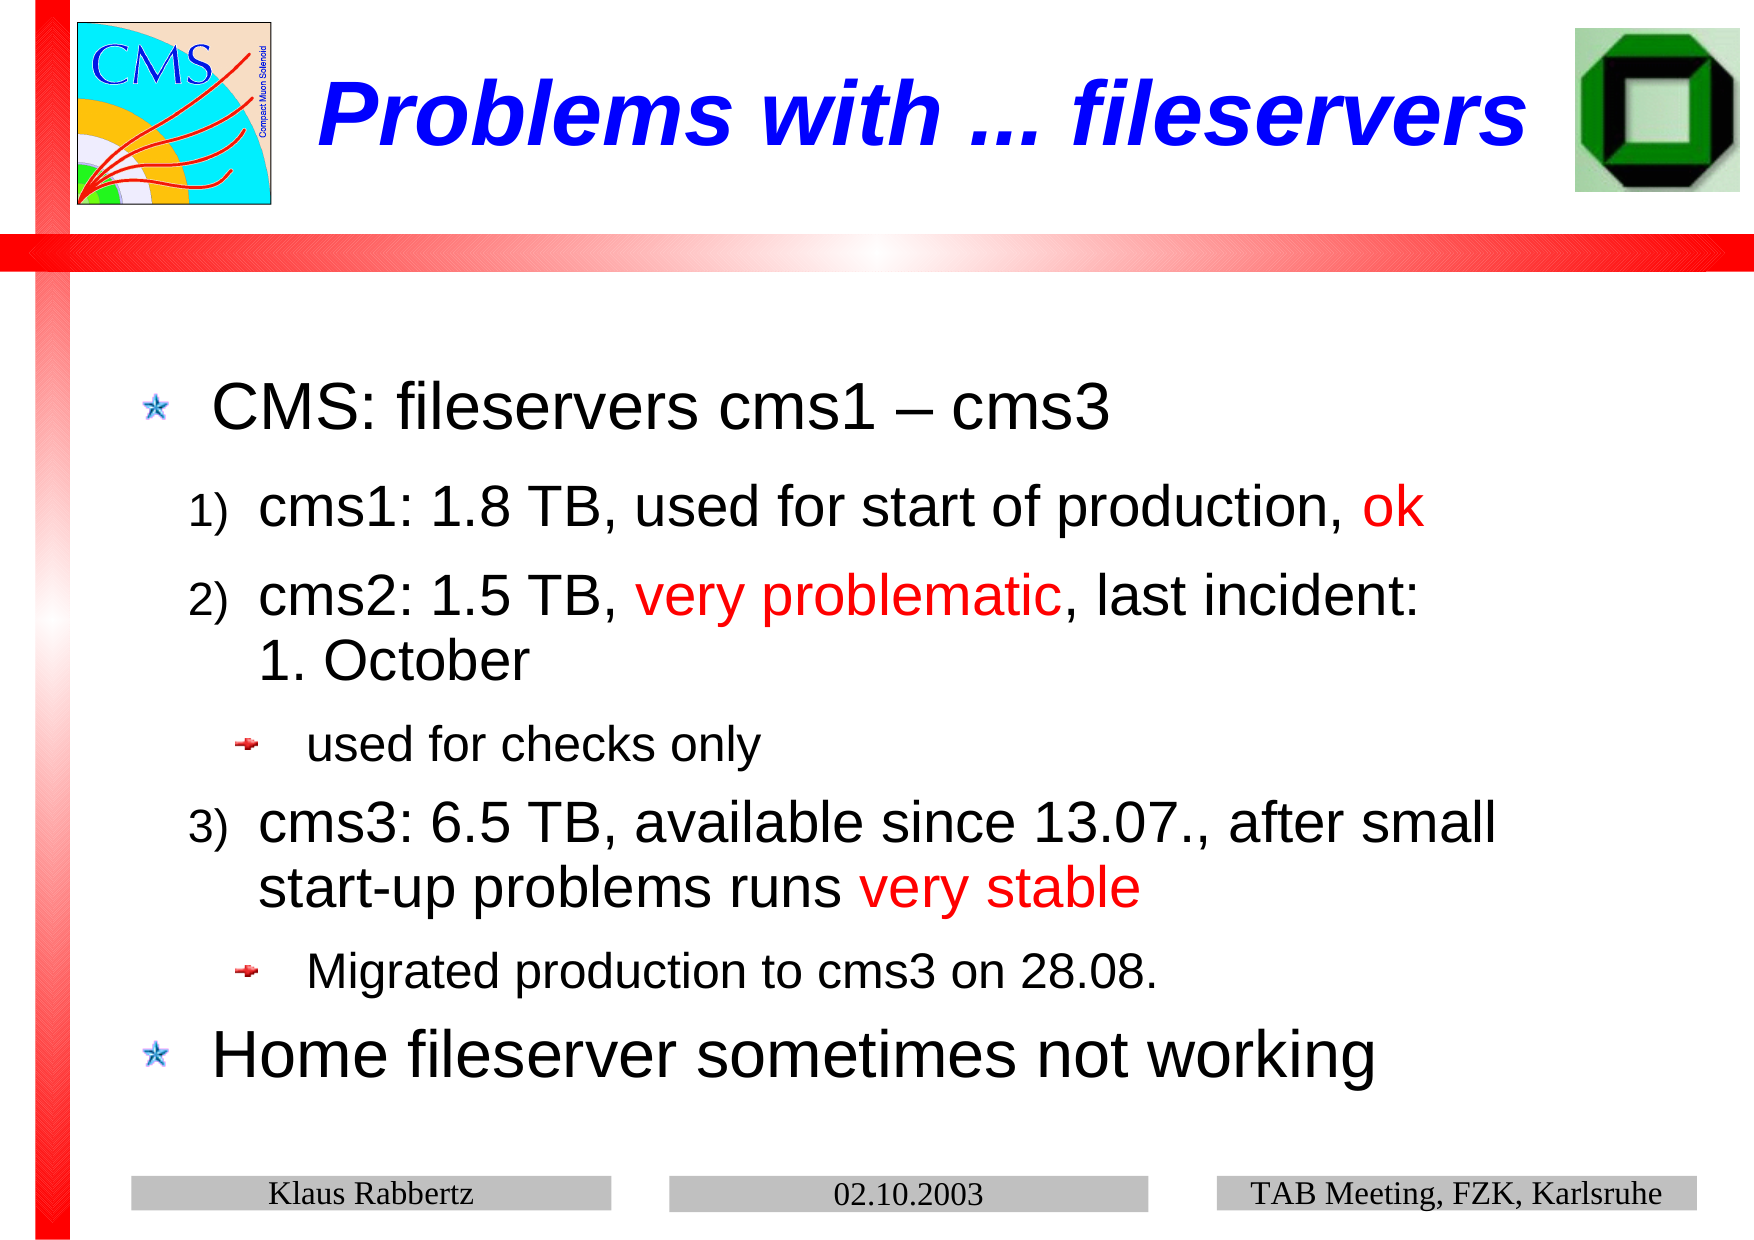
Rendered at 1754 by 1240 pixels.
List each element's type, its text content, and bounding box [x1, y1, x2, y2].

title Problems with ... fileservers [282, 10, 1566, 218]
picture [1575, 28, 1740, 192]
list CMS: fileservers cms1 – cms3 cms1: 1.8 TB, used for start of production, ok cms2: 1.5 TB, very problematic, last incident: 1. October used for checks only cms3: 6.5 TB, available since 13.07., after small start-up problems runs very stable Migrated production to cms3 on 28.08. Home fileserver sometimes not working [128, 369, 1627, 1126]
picture [76, 21, 272, 205]
